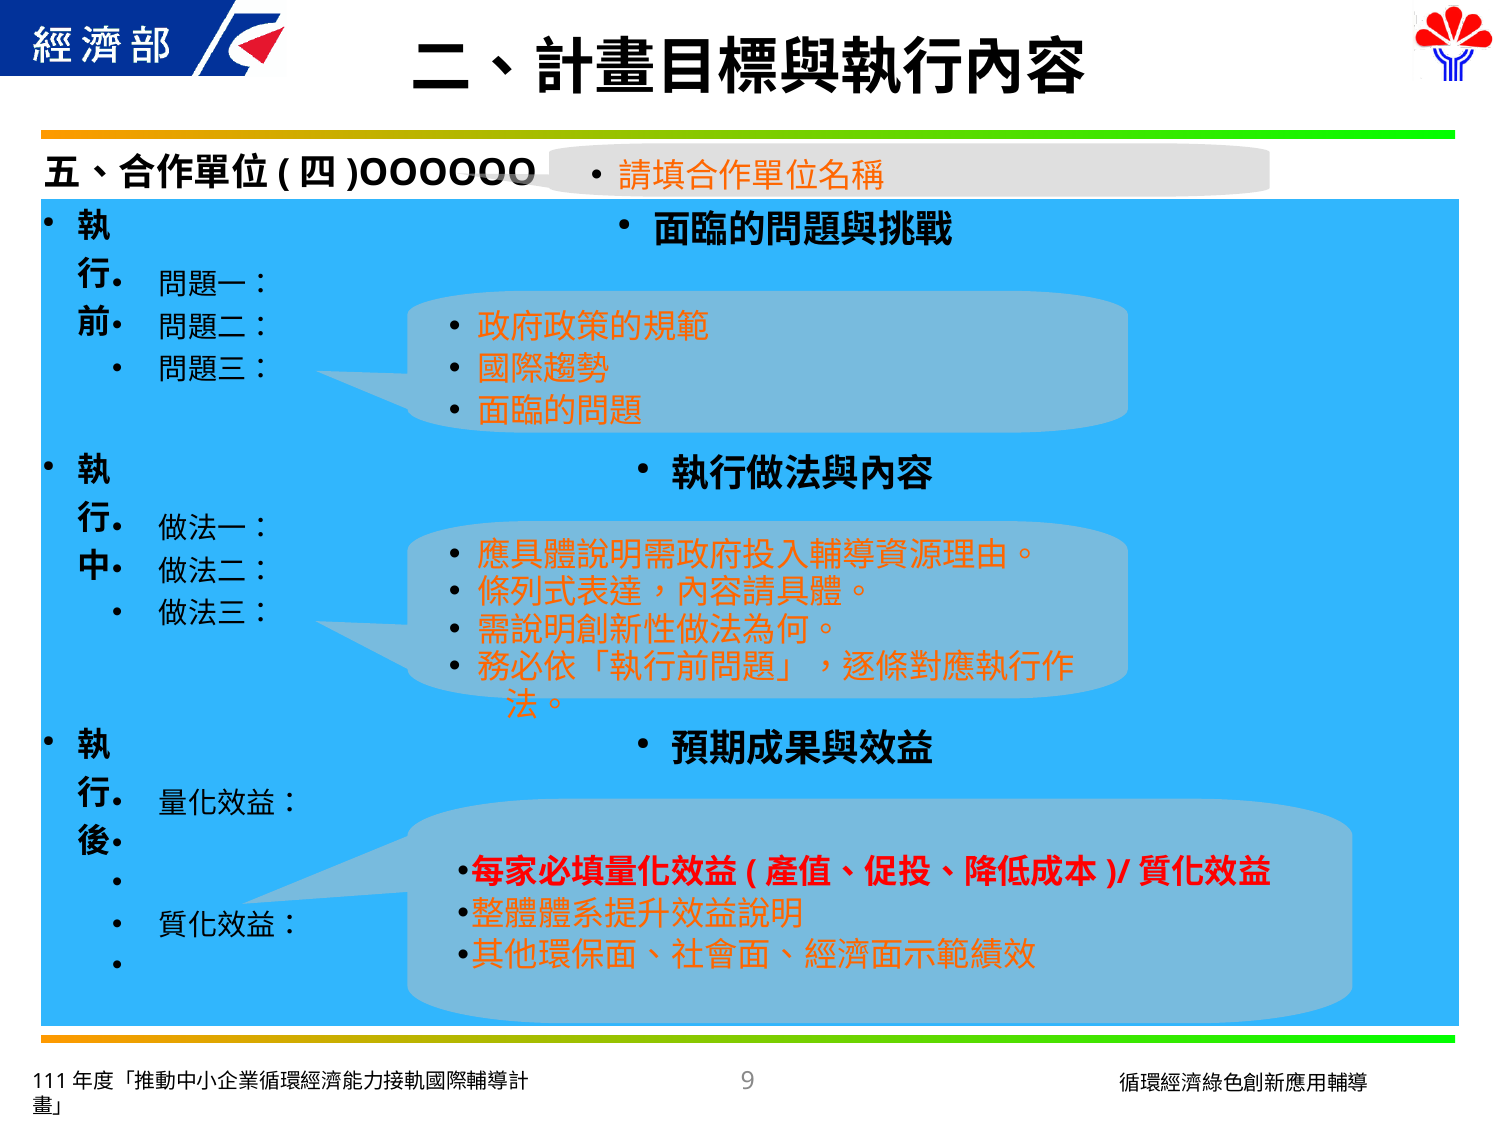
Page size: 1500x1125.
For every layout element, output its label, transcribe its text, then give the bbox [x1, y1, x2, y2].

text_box 請填合作單位名稱 [457, 143, 1270, 197]
table_cell 做法一： 做法二： 做法三： [112, 505, 1459, 718]
title 二、計畫目標與執行內容 [0, 19, 1497, 109]
table_header 面臨的問題與挑戰 [112, 199, 1459, 261]
table_cell 量化效益： 質化效益： [112, 780, 1459, 1026]
text_box 每家必填量化效益(產值、促投、降低成本)/質化效益 整體體系提升效益說明 其他環保面、社會面、經濟面示範績效 [242, 798, 1353, 1024]
text_box 政府政策的規範 國際趨勢 面臨的問題 [315, 290, 1128, 433]
text_box 五、合作單位(四)OOOOOO [29, 139, 552, 200]
table_cell 問題一： 問題二： 問題三： [112, 261, 1459, 443]
text_box 應具體說明需政府投入輔導資源理由。 條列式表達，內容請具體。 需說明創新性做法為何。 務必依「執行前問題」，逐條對應執行作法。 [315, 521, 1128, 699]
table_cell 執行中 [41, 443, 112, 718]
table_cell 預期成果與效益 [112, 718, 1459, 780]
table_header 執行前 [41, 200, 112, 443]
table_cell 執行後 [41, 718, 112, 1026]
table_cell 執行做法與內容 [112, 443, 1459, 505]
text_box 9 [572, 1051, 923, 1112]
